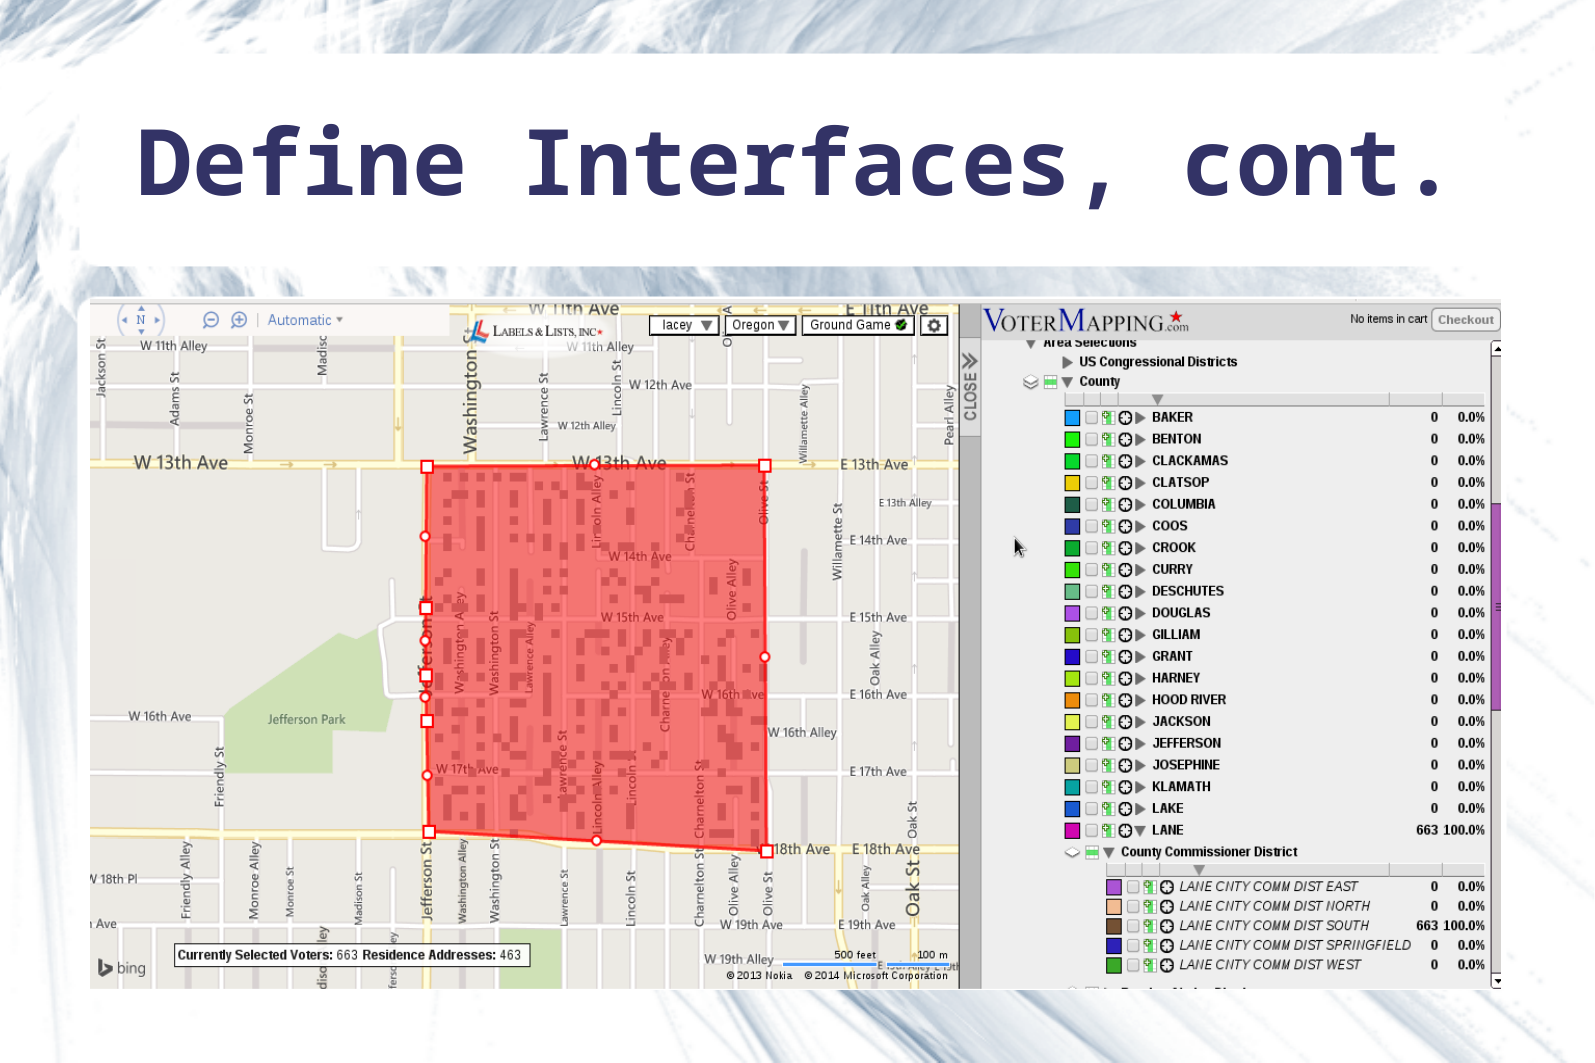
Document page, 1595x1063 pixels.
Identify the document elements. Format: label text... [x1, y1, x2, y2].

picture [0, 0, 1595, 1063]
title Define Interfaces, cont. [79, 62, 1515, 259]
